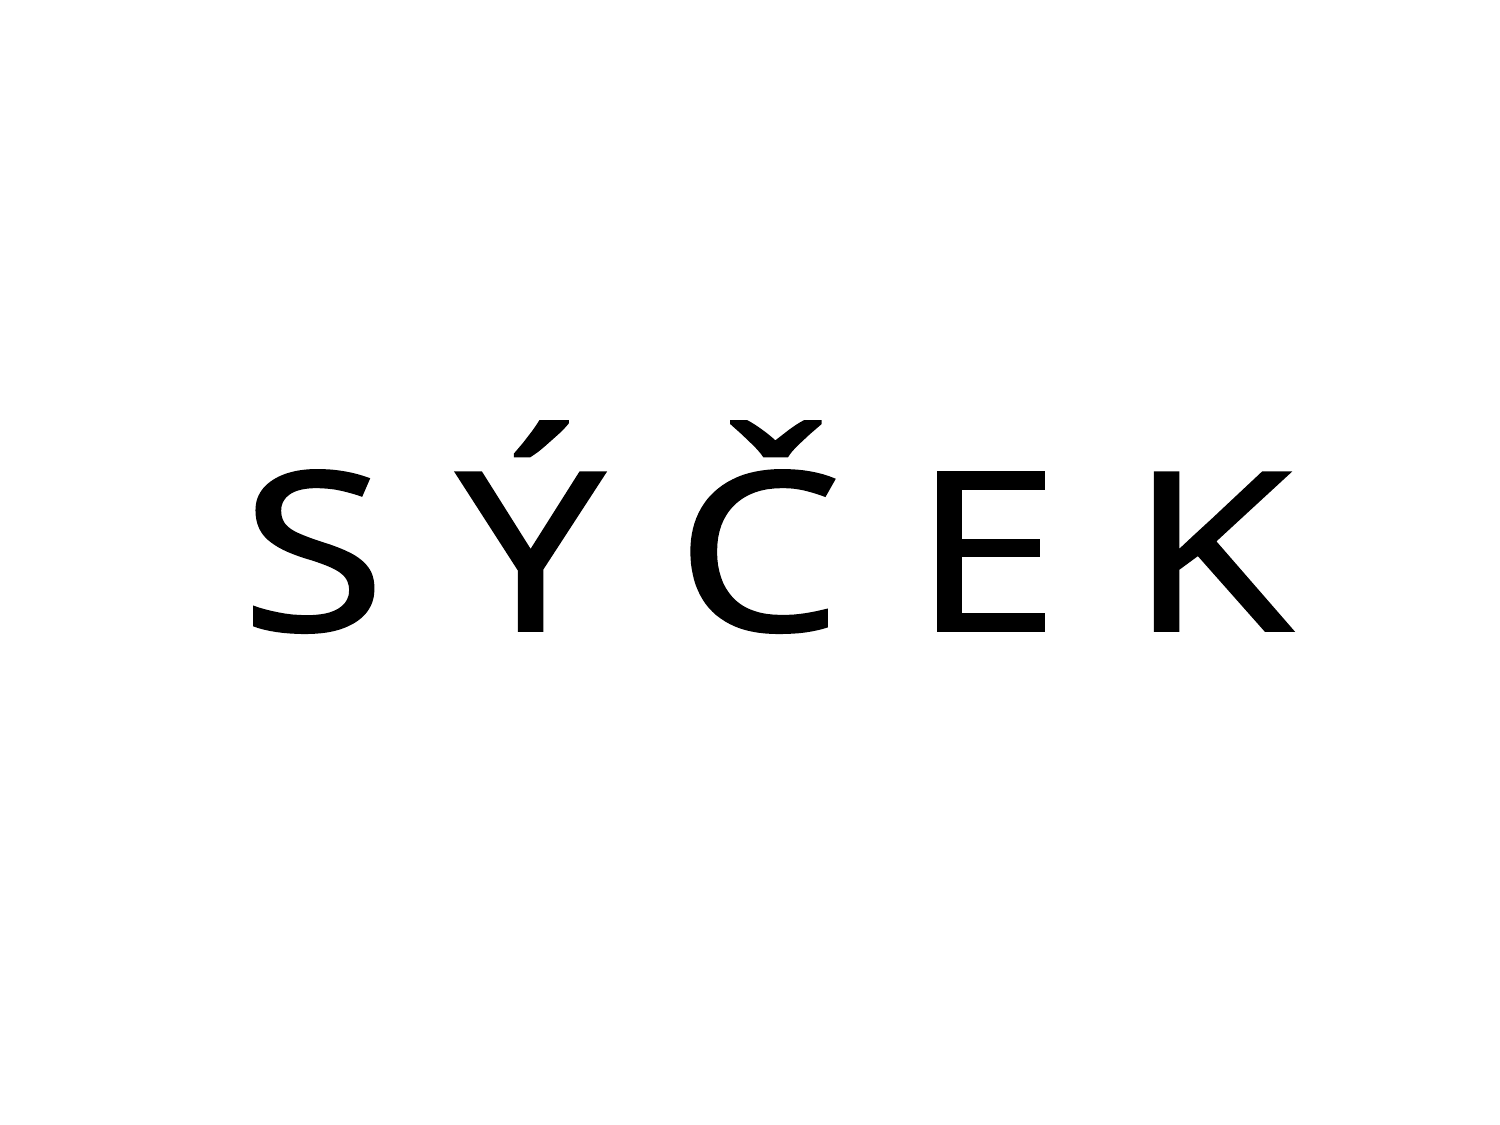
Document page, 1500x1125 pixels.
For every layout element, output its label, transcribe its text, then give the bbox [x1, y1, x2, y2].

text_box S Ý Č E K [253, 469, 374, 634]
text_box S Ý Č E K [730, 420, 821, 457]
text_box S Ý Č E K [1154, 472, 1294, 632]
text_box S Ý Č E K [937, 472, 1044, 632]
text_box S Ý Č E K [455, 472, 606, 632]
text_box S Ý Č E K [691, 469, 835, 634]
text_box S Ý Č E K [514, 420, 569, 457]
